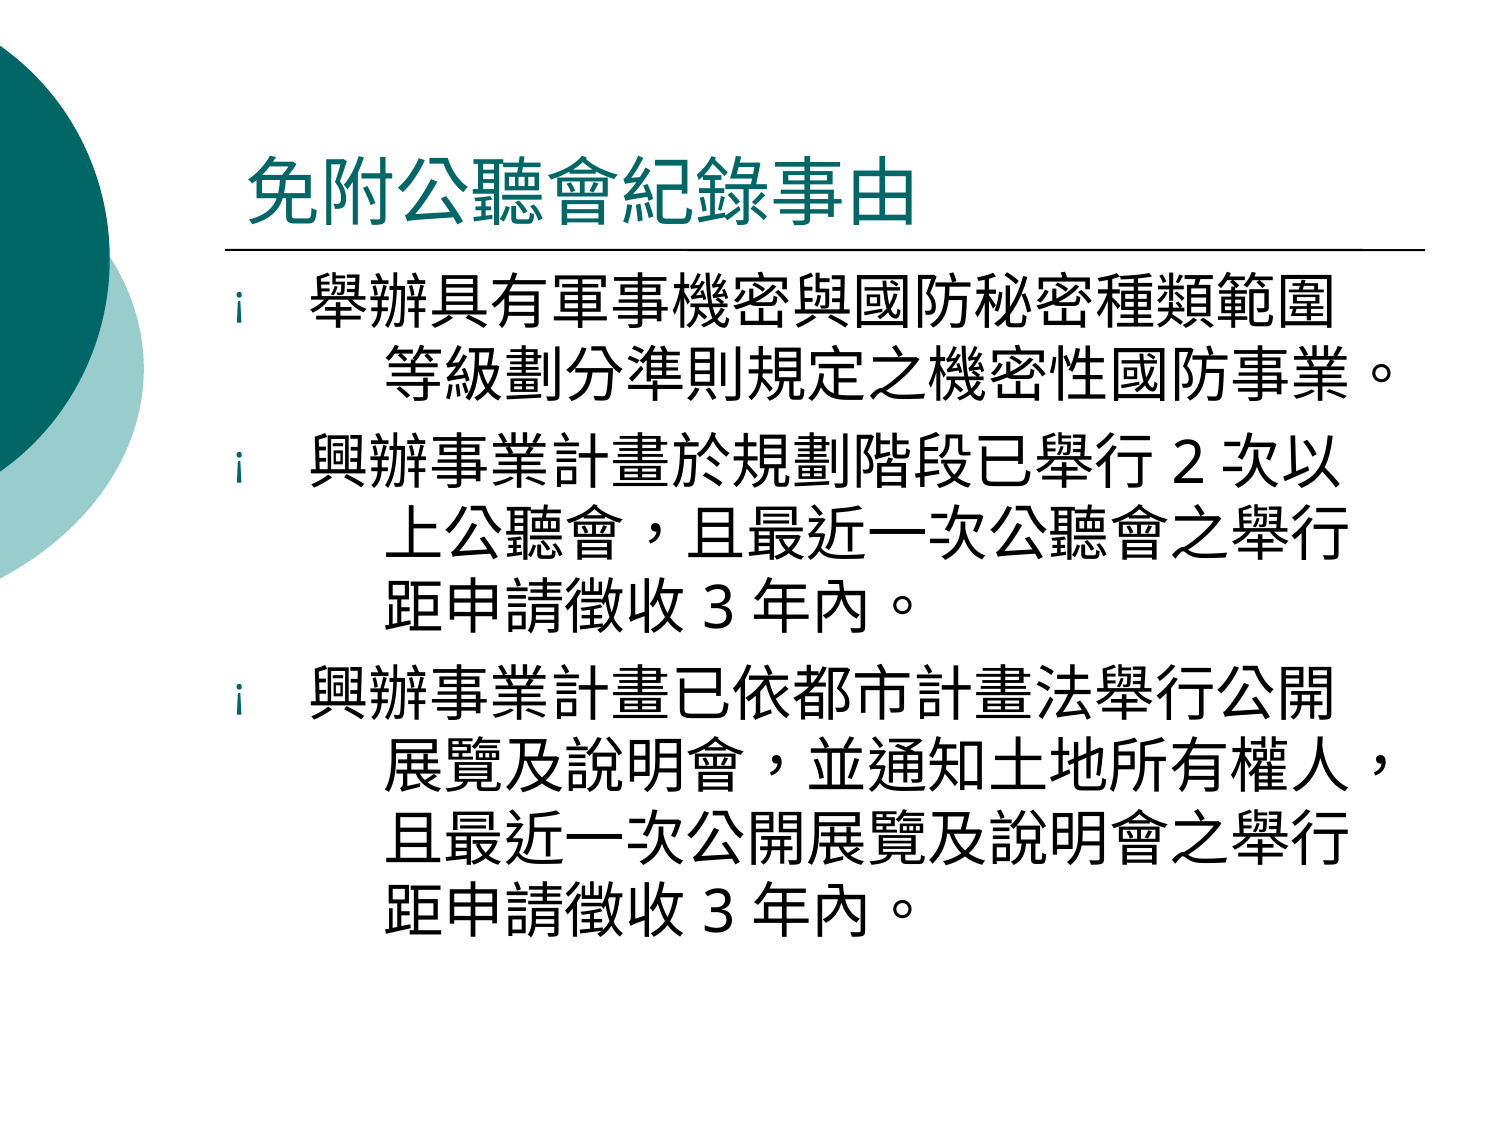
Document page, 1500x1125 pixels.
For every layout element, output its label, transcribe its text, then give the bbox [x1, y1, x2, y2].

list 舉辦具有軍事機密與國防秘密種類範圍等級劃分準則規定之機密性國防事業。 興辦事業計畫於規劃階段已舉行2次以上公聽會，且最近一次公聽會之舉行距申請徵收3年內。 興辦事業計畫已依都市計畫法舉行公開展覽及說明會，並通知土地所有權人，且最近一次公開展覽及說明會之舉行距申請徵收3年內。 [218, 255, 1377, 1059]
text_box 免附公聽會紀錄事由 [230, 137, 1348, 241]
